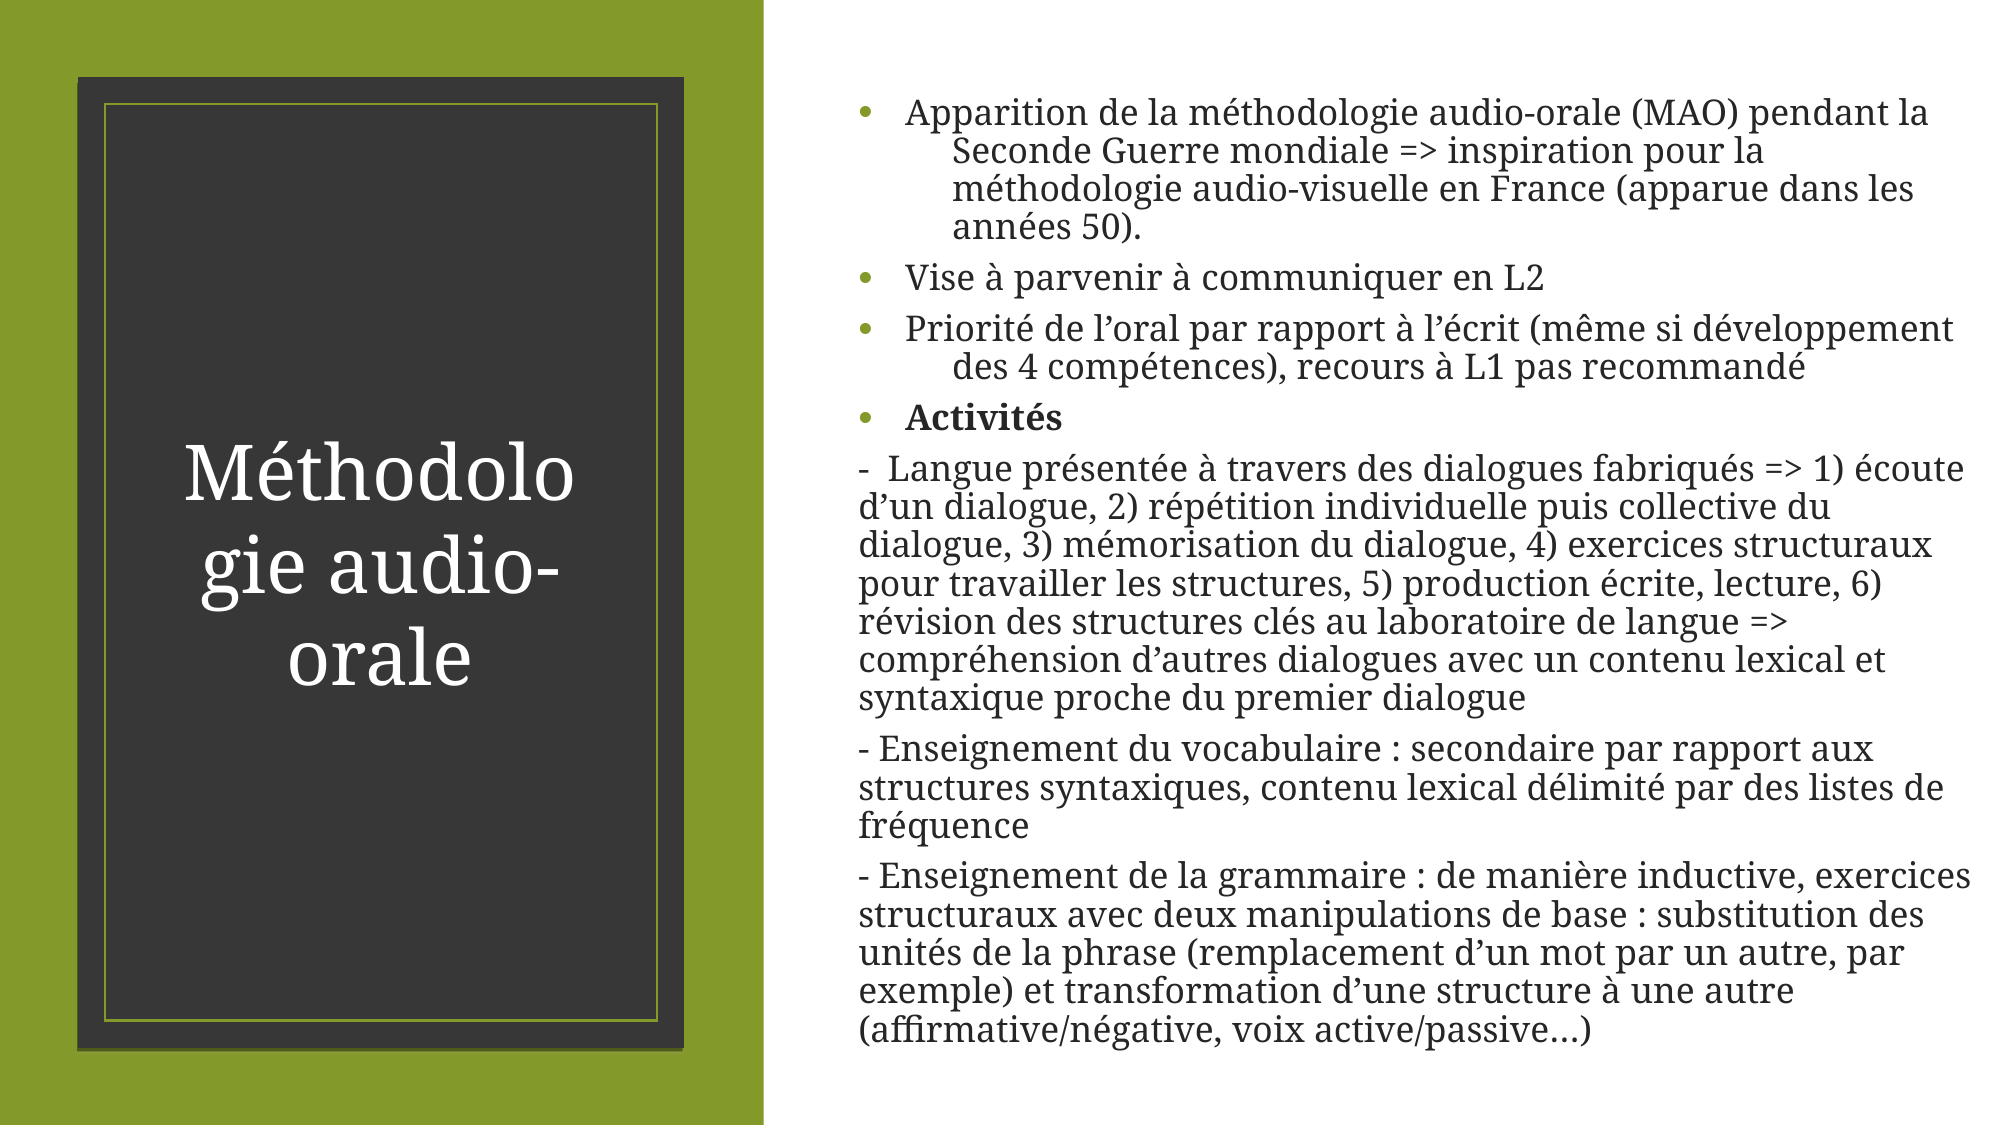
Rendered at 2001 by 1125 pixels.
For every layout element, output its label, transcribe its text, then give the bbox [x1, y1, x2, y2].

title Méthodologie audio-orale [156, 156, 605, 968]
list Apparition de la méthodologie audio-orale (MAO) pendant la Seconde Guerre mondiale => inspiration pour la méthodologie audio-visuelle en France (apparue dans les années 50). Vise à parvenir à communiquer en L2 Priorité de l’oral par rapport à l’écrit (même si développement des 4 compétences), recours à L1 pas recommandé Activités - Langue présentée à travers des dialogues fabriqués => 1) écoute d’un dialogue, 2) répétition individuelle puis collective du dialogue, 3) mémorisation du dialogue, 4) exercices structuraux pour travailler les structures, 5) production écrite, lecture, 6) révision des structures clés au laboratoire de langue => compréhension d’autres dialogues avec un contenu lexical et syntaxique proche du premier dialogue - Enseignement du vocabulaire : secondaire par rapport aux structures syntaxiques, contenu lexical délimité par des listes de fréquence - Enseignement de la grammaire : de manière inductive, exercices structuraux avec deux manipulations de base : substitution des unités de la phrase (remplacement d’un mot par un autre, par exemple) et transformation d’une structure à une autre (affirmative/négative, voix active/passive…) [843, 77, 2000, 1068]
text_box [0, 0, 2000, 1125]
